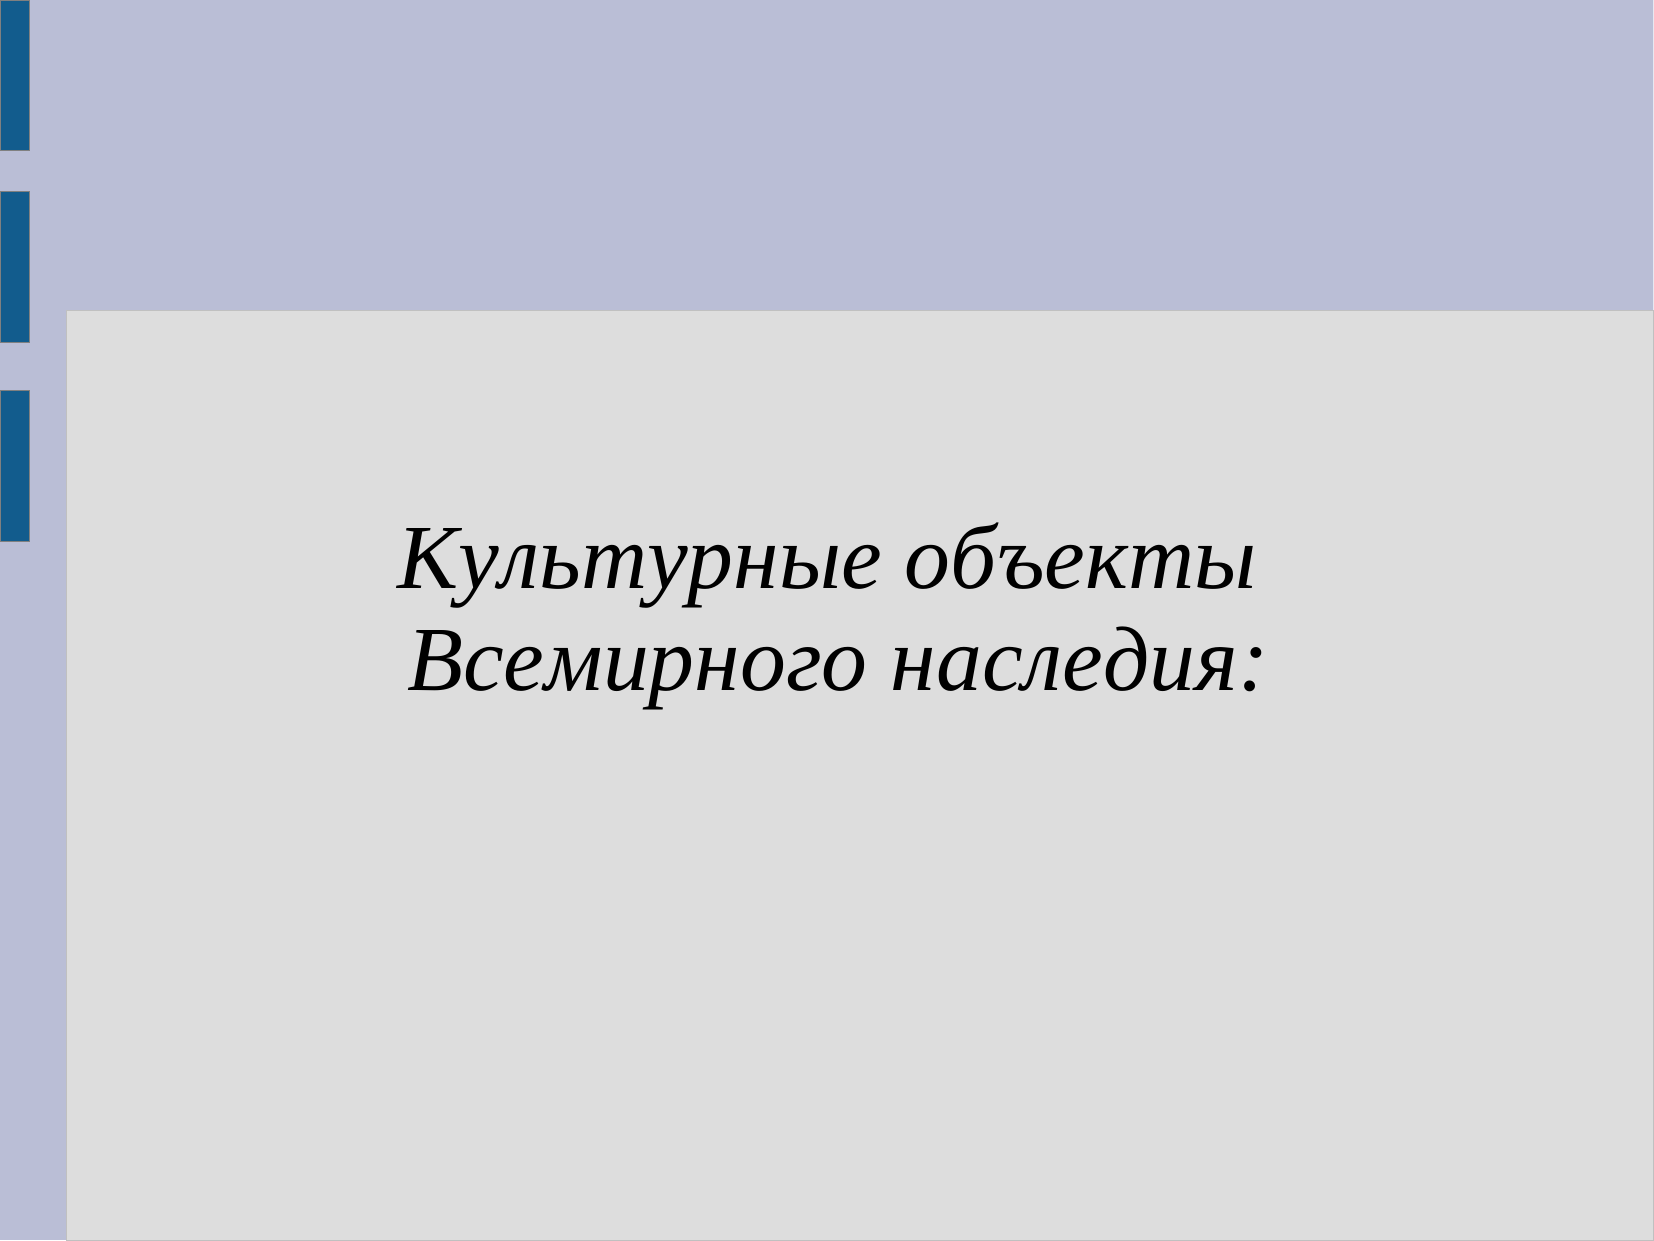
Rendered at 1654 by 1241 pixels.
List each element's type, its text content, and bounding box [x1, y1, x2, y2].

subtitle Культурные объекты Всемирного наследия: [121, 91, 1534, 1127]
